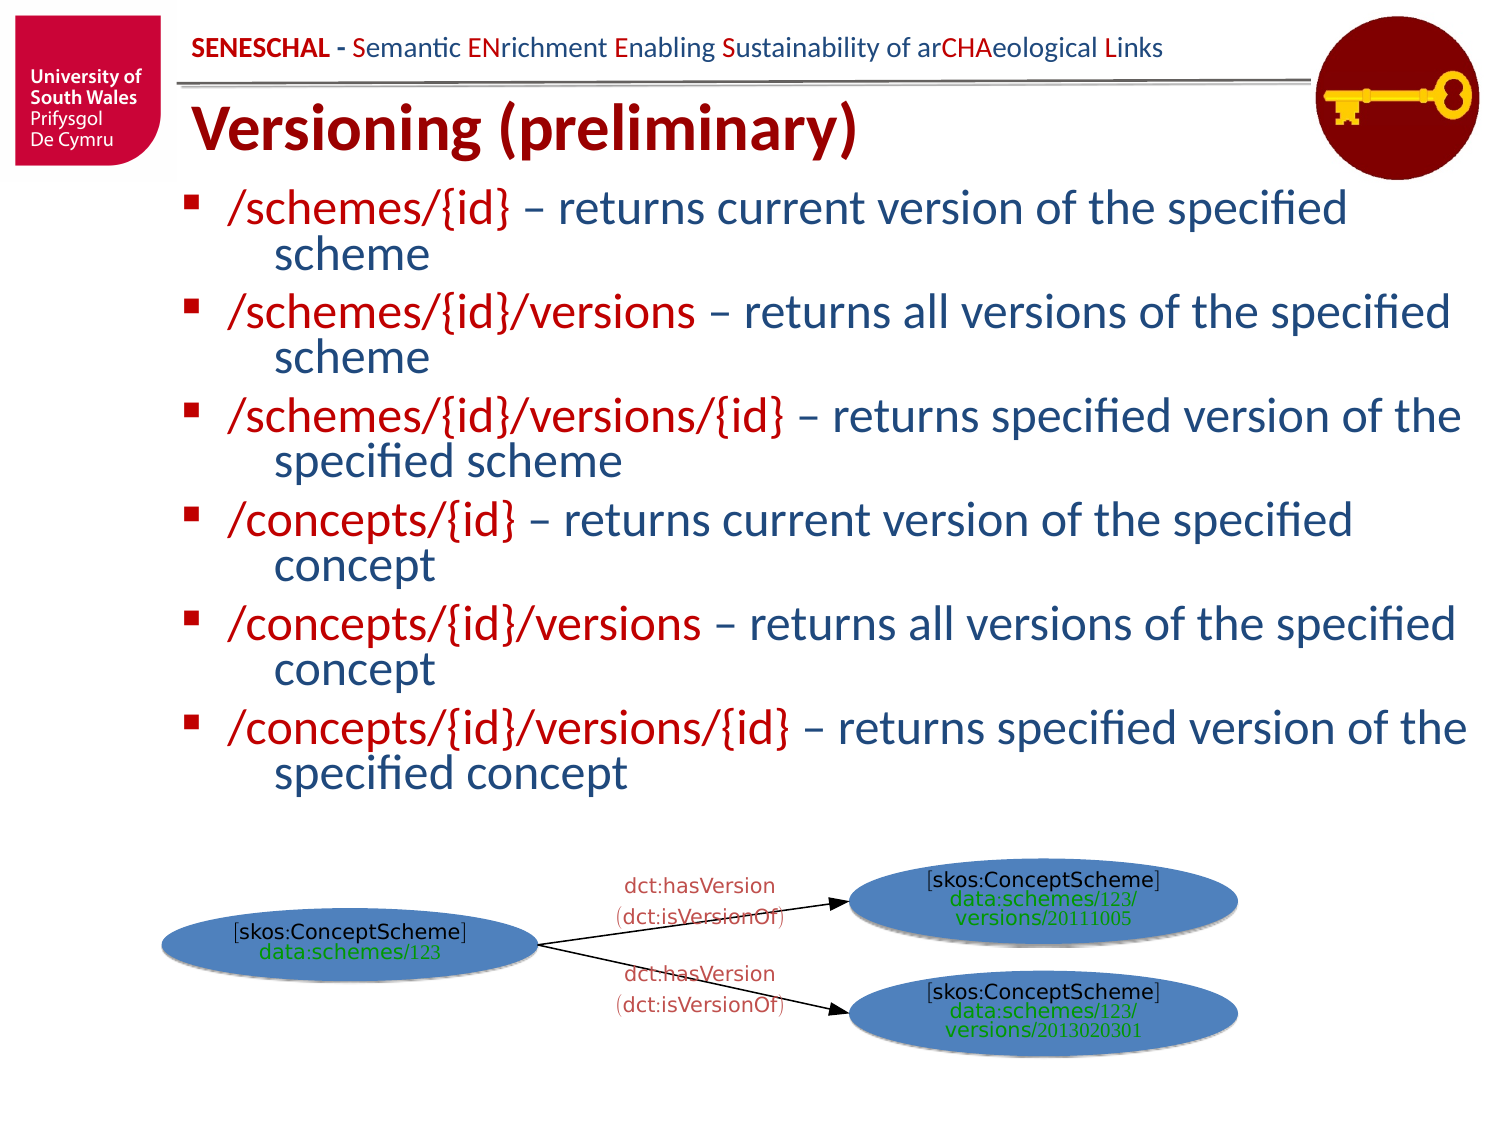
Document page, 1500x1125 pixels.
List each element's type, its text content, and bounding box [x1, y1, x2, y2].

picture [0, 0, 177, 182]
text_box [skos:ConceptScheme] data:schemes/123 [162, 908, 538, 981]
text_box SENESCHAL - Semantic ENrichment Enabling Sustainability of arCHAeological Links [176, 20, 1311, 80]
text_box dct:hasVersion (dct:isVersionOf) [600, 959, 801, 1028]
list /schemes/{id} – returns current version of the specified scheme /schemes/{id}/versions – returns all versions of the specified scheme /schemes/{id}/versions/{id} – returns specified version of the specified scheme /concepts/{id} – returns current version of the specified concept /concepts/{id}/versions – returns all versions of the specified concept /concepts/{id}/versions/{id} – returns specified version of the specified concept [15, 181, 1484, 932]
picture [1311, 12, 1484, 181]
text_box [skos:ConceptScheme] data:schemes/123/versions/20111005 [849, 859, 1238, 944]
text_box [skos:ConceptScheme] data:schemes/123/versions/2013020301 [849, 971, 1238, 1056]
text_box dct:hasVersion (dct:isVersionOf) [600, 871, 801, 941]
title Versioning (preliminary) [176, 85, 1312, 181]
